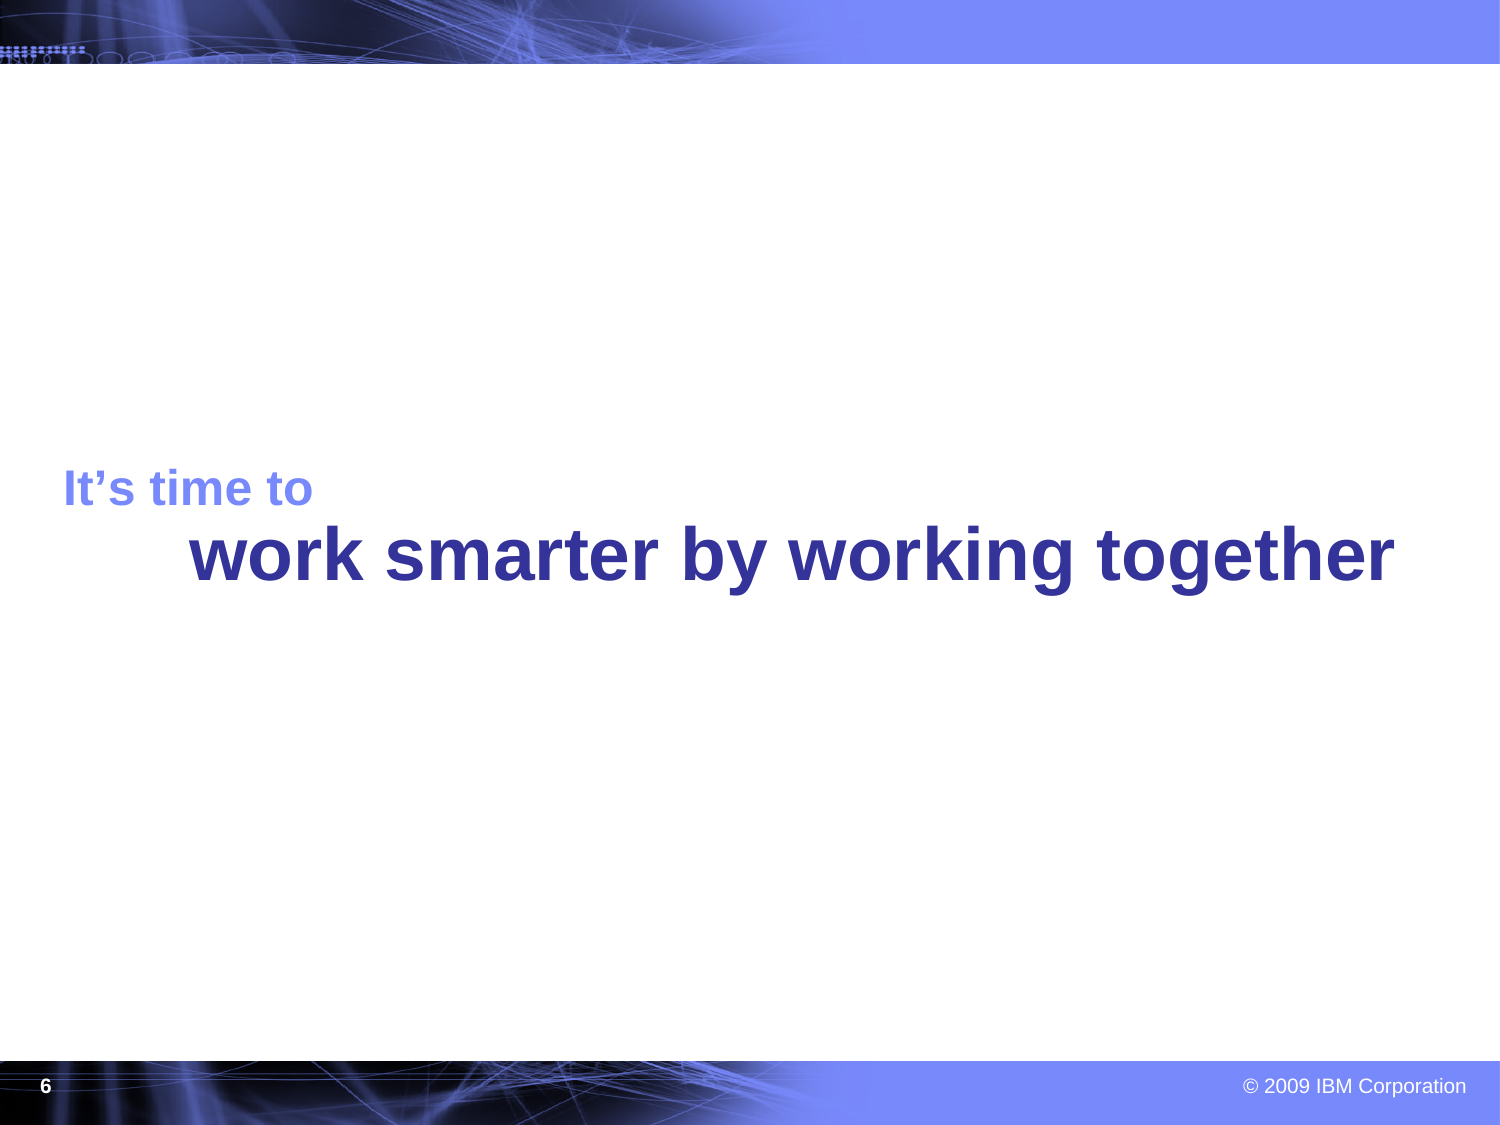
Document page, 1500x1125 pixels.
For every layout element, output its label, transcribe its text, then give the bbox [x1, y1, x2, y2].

text_box It’s time to work smarter by working together [48, 455, 1432, 538]
picture [0, 0, 1500, 64]
picture [0, 1061, 1500, 1125]
